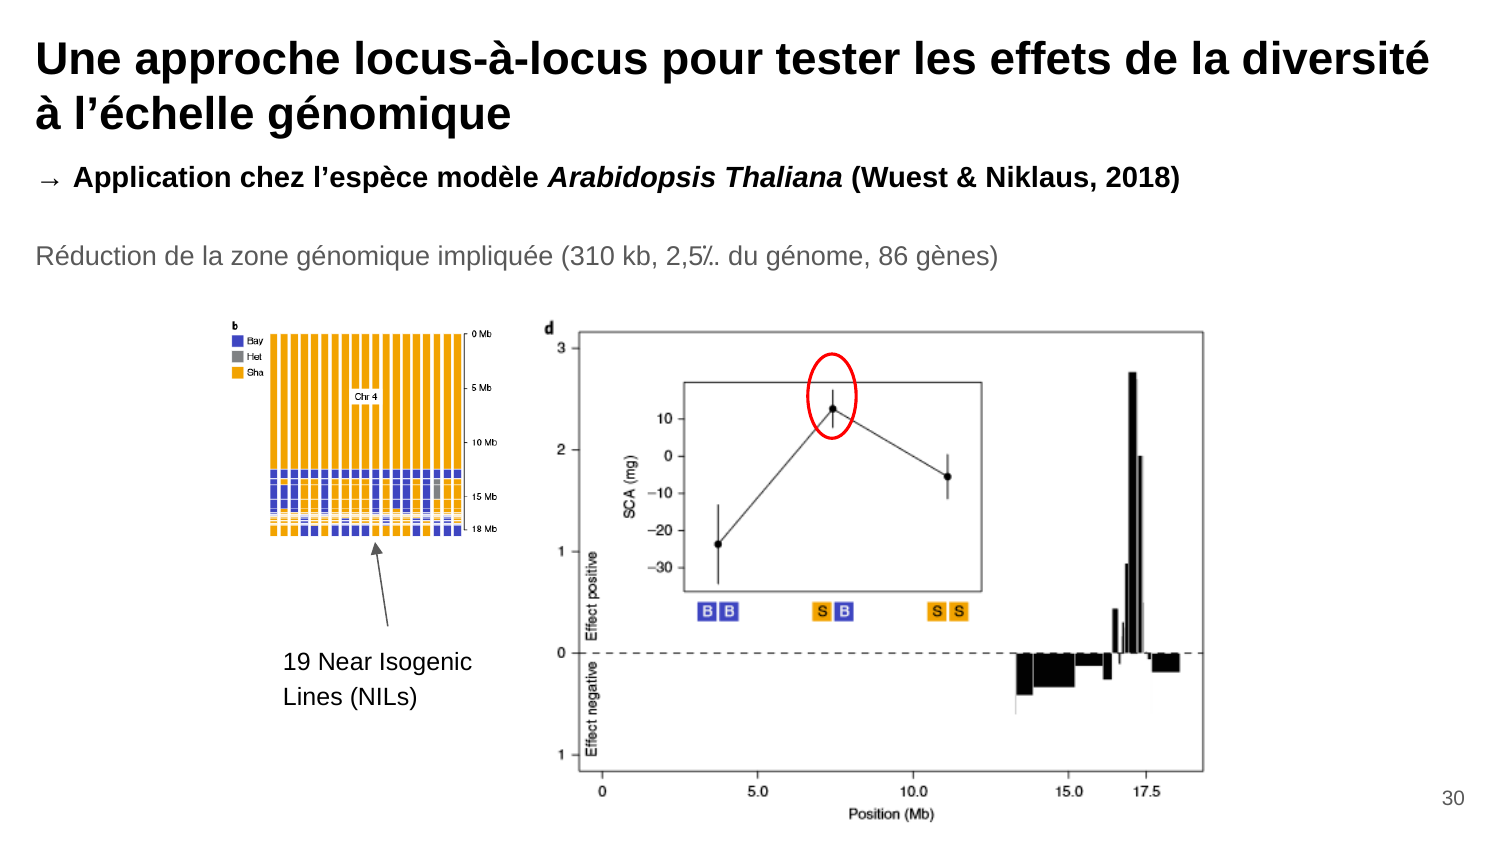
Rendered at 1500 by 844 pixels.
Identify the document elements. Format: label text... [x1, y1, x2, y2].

picture [543, 316, 1221, 829]
slide_number <number> [1389, 764, 1480, 830]
list → Application chez l’espèce modèle Arabidopsis Thaliana (Wuest & Niklaus, 2018) Réduction de la zone génomique impliquée (310 kb, 2,5⁒. du génome, 86 gènes) [20, 158, 1480, 283]
title Une approche locus-à-locus pour tester les effets de la diversité à l’échelle génomique [20, 13, 1480, 158]
picture [231, 316, 519, 542]
list 19 Near Isogenic Lines (NILs) [267, 626, 508, 702]
